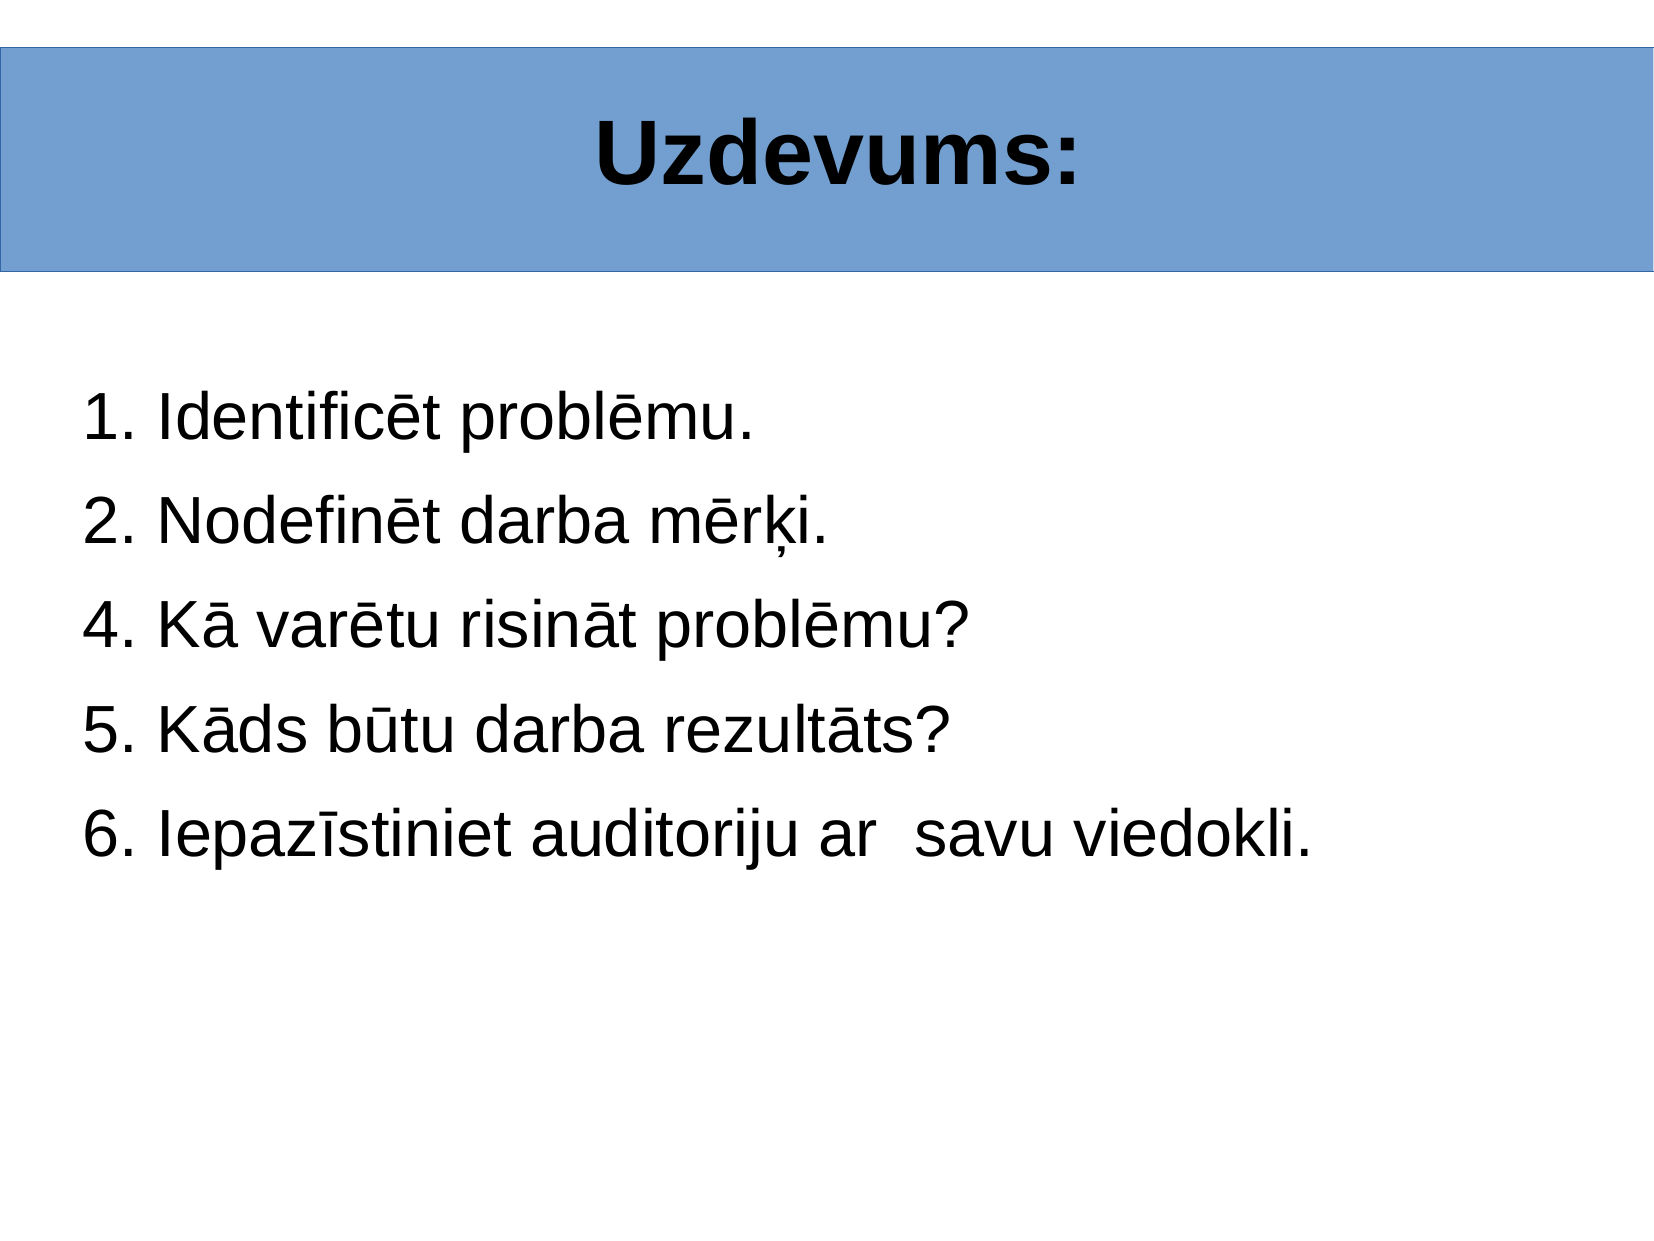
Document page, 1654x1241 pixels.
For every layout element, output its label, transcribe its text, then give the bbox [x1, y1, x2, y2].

text_box [0, 47, 1654, 272]
list 1. Identificēt problēmu. 2. Nodefinēt darba mērķi. 4. Kā varētu risināt problēmu? 5. Kāds būtu darba rezultāts? 6. Iepazīstiniet auditoriju ar savu viedokli. [82, 378, 1619, 1099]
title Uzdevums: [82, 49, 1571, 257]
